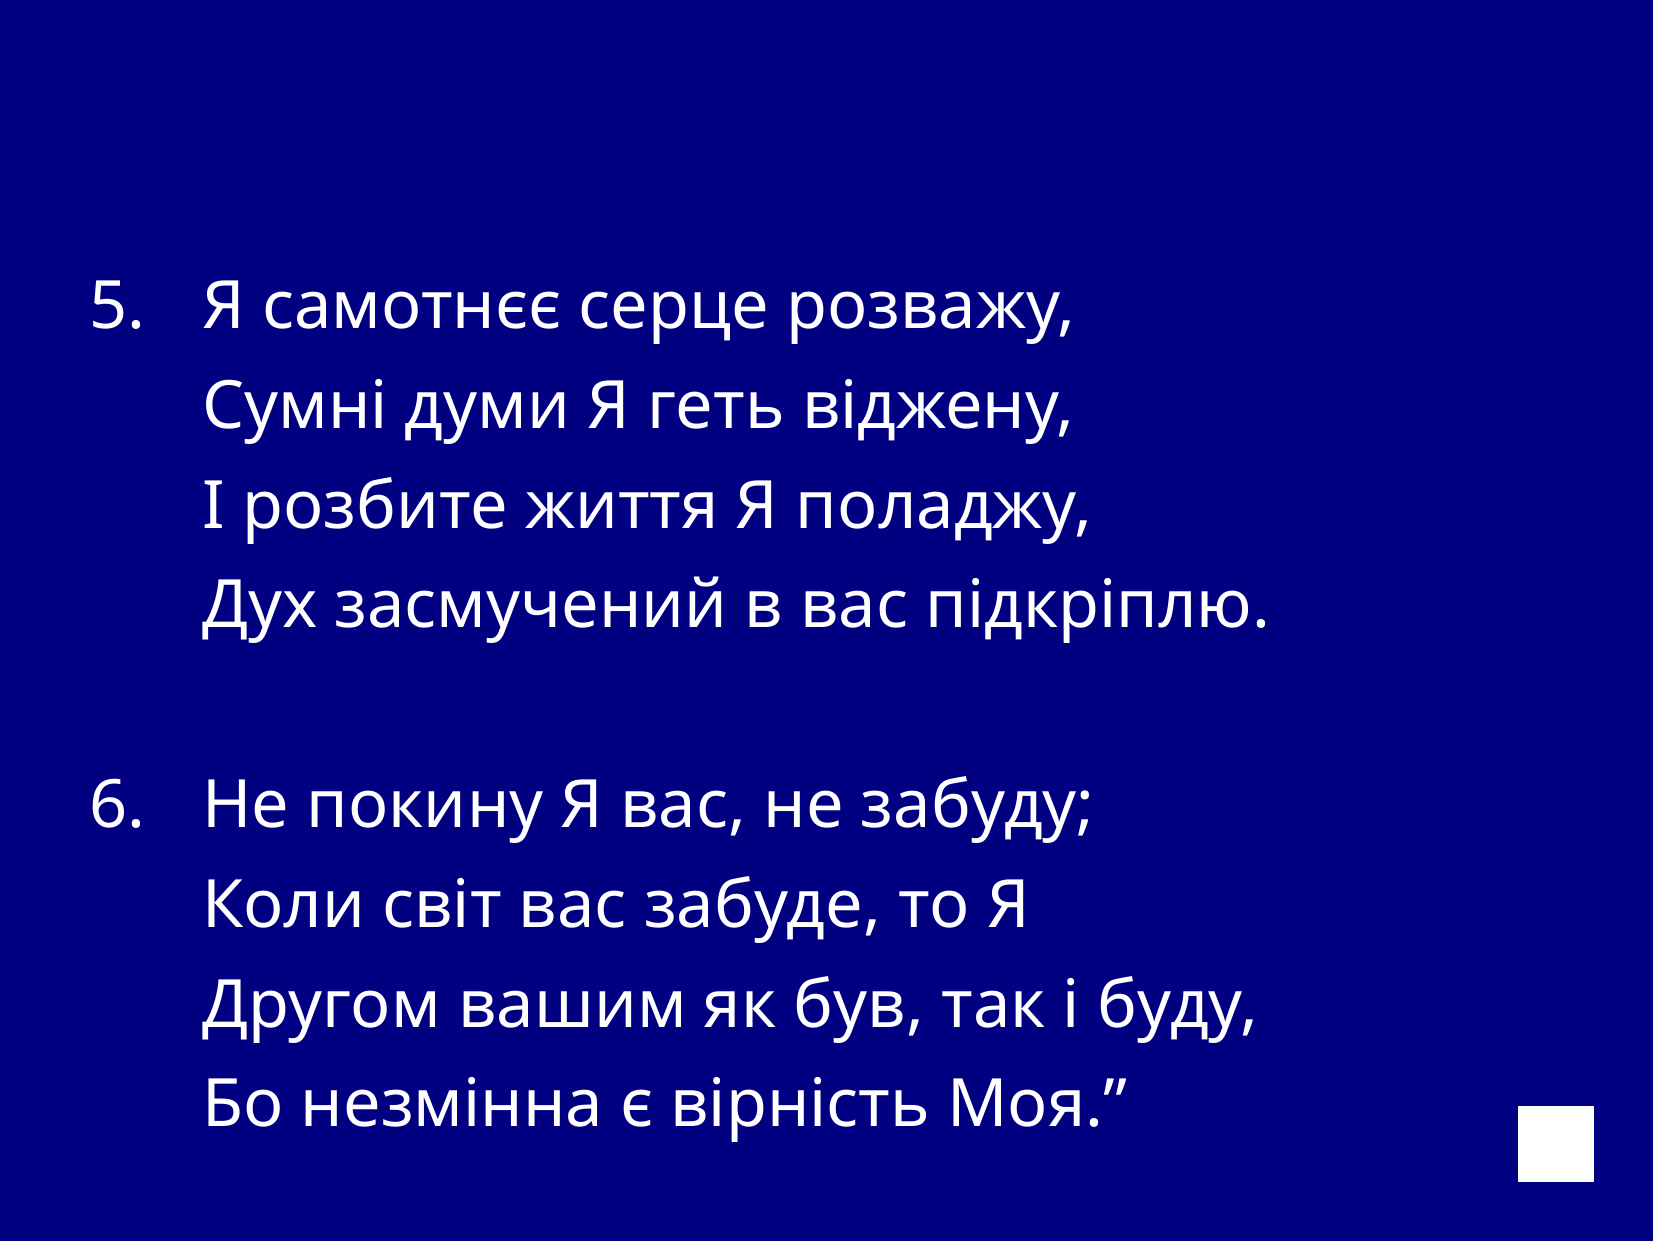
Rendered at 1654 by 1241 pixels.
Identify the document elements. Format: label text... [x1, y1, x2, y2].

text_box [1518, 1106, 1594, 1182]
text_box 5. Я самотнєє серце розважу, Сумні думи Я геть віджену, І розбите життя Я поладжу, Дух засмучений в вас підкріплю. 6. Не покину Я вас, не забуду; Коли світ вас забуде, то Я Другом вашим як був, так і буду, Бо незмінна є вірність Моя.” [75, 150, 1576, 1163]
